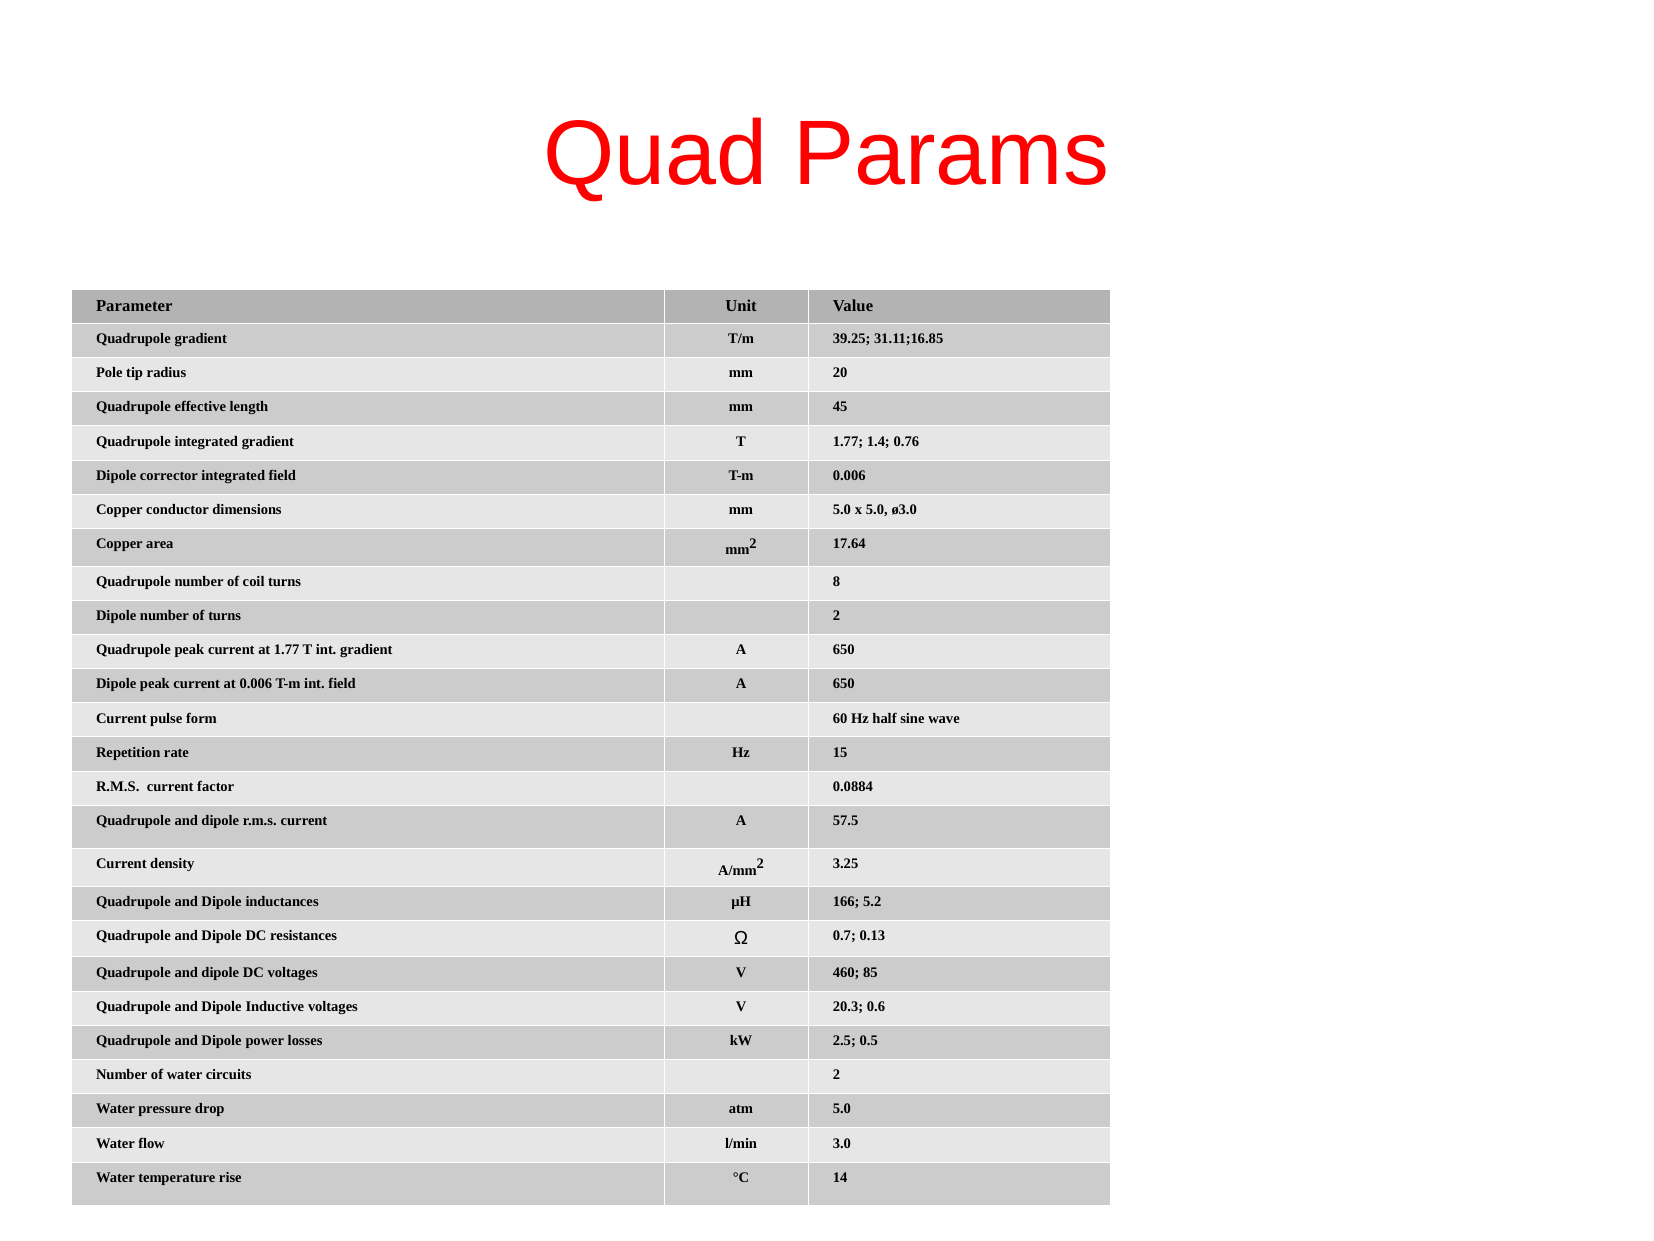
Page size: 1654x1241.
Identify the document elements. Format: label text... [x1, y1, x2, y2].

table_cell Number of water circuits [72, 1060, 664, 1093]
table_cell Dipole peak current at 0.006 T-m int. field [72, 669, 664, 702]
table_cell 5.0 x 5.0, ø3.0 [809, 495, 1110, 528]
table_header Parameter [72, 290, 664, 323]
table_cell 650 [809, 635, 1110, 668]
table_cell T/m [665, 324, 808, 357]
table_cell 166; 5.2 [809, 887, 1110, 920]
table_cell 45 [809, 392, 1110, 425]
table_cell 460; 85 [809, 957, 1110, 991]
table_cell 1.77; 1.4; 0.76 [809, 426, 1110, 460]
table_cell mm [665, 358, 808, 391]
table_cell Quadrupole and Dipole DC resistances [72, 921, 664, 956]
table_cell 2 [809, 1060, 1110, 1093]
table_cell Water pressure drop [72, 1094, 664, 1127]
table_cell V [665, 992, 808, 1025]
table_cell T [665, 426, 808, 460]
table_cell Repetition rate [72, 737, 664, 771]
table_cell Quadrupole and Dipole inductances [72, 887, 664, 920]
table_cell Quadrupole and dipole r.m.s. current [72, 806, 664, 848]
table_cell 39.25; 31.11;16.85 [809, 324, 1110, 357]
table_cell mm [665, 392, 808, 425]
table_cell Quadrupole and Dipole Inductive voltages [72, 992, 664, 1025]
table_cell 0.7; 0.13 [809, 921, 1110, 956]
table_cell 20.3; 0.6 [809, 992, 1110, 1025]
table_cell 14 [809, 1163, 1110, 1205]
table_cell Quadrupole effective length [72, 392, 664, 425]
table_cell 5.0 [809, 1094, 1110, 1127]
table_cell T-m [665, 461, 808, 494]
table_header Value [809, 290, 1110, 323]
table_cell 650 [809, 669, 1110, 702]
table_cell [665, 567, 808, 600]
table_cell 2 [809, 601, 1110, 634]
table_cell mm2 [665, 529, 808, 566]
table_cell A/mm2 [665, 849, 808, 886]
table_cell Hz [665, 737, 808, 771]
table_cell Ω [665, 921, 808, 956]
table_cell Water flow [72, 1128, 664, 1162]
table_cell Quadrupole and Dipole power losses [72, 1026, 664, 1059]
table_cell A [665, 669, 808, 702]
table_cell °C [665, 1163, 808, 1205]
table_cell kW [665, 1026, 808, 1059]
table_cell µH [665, 887, 808, 920]
table_cell 3.25 [809, 849, 1110, 886]
table_cell Copper area [72, 529, 664, 566]
table_cell [665, 703, 808, 736]
table_cell Quadrupole number of coil turns [72, 567, 664, 600]
table_cell mm [665, 495, 808, 528]
title Quad Params [82, 56, 1571, 250]
table_cell 17.64 [809, 529, 1110, 566]
table_cell Quadrupole gradient [72, 324, 664, 357]
table_cell 0.0884 [809, 772, 1110, 805]
table_cell Dipole number of turns [72, 601, 664, 634]
table_cell l/min [665, 1128, 808, 1162]
table_cell A [665, 806, 808, 848]
table_cell 15 [809, 737, 1110, 771]
table_header Unit [665, 290, 808, 323]
table_cell [665, 601, 808, 634]
table_cell [665, 1060, 808, 1093]
table_cell Current pulse form [72, 703, 664, 736]
table_cell 60 Hz half sine wave [809, 703, 1110, 736]
table_cell Copper conductor dimensions [72, 495, 664, 528]
table_cell Current density [72, 849, 664, 886]
table_cell 0.006 [809, 461, 1110, 494]
table_cell Quadrupole integrated gradient [72, 426, 664, 460]
table_cell R.M.S. current factor [72, 772, 664, 805]
table_cell 57.5 [809, 806, 1110, 848]
table_cell 2.5; 0.5 [809, 1026, 1110, 1059]
table_cell Dipole corrector integrated field [72, 461, 664, 494]
table_cell Quadrupole peak current at 1.77 T int. gradient [72, 635, 664, 668]
table_cell atm [665, 1094, 808, 1127]
table_cell Quadrupole and dipole DC voltages [72, 957, 664, 991]
table_cell 8 [809, 567, 1110, 600]
table_cell [665, 772, 808, 805]
table_cell Water temperature rise [72, 1163, 664, 1205]
table_cell Pole tip radius [72, 358, 664, 391]
table_cell A [665, 635, 808, 668]
table_cell 20 [809, 358, 1110, 391]
table_cell 3.0 [809, 1128, 1110, 1162]
table_cell V [665, 957, 808, 991]
